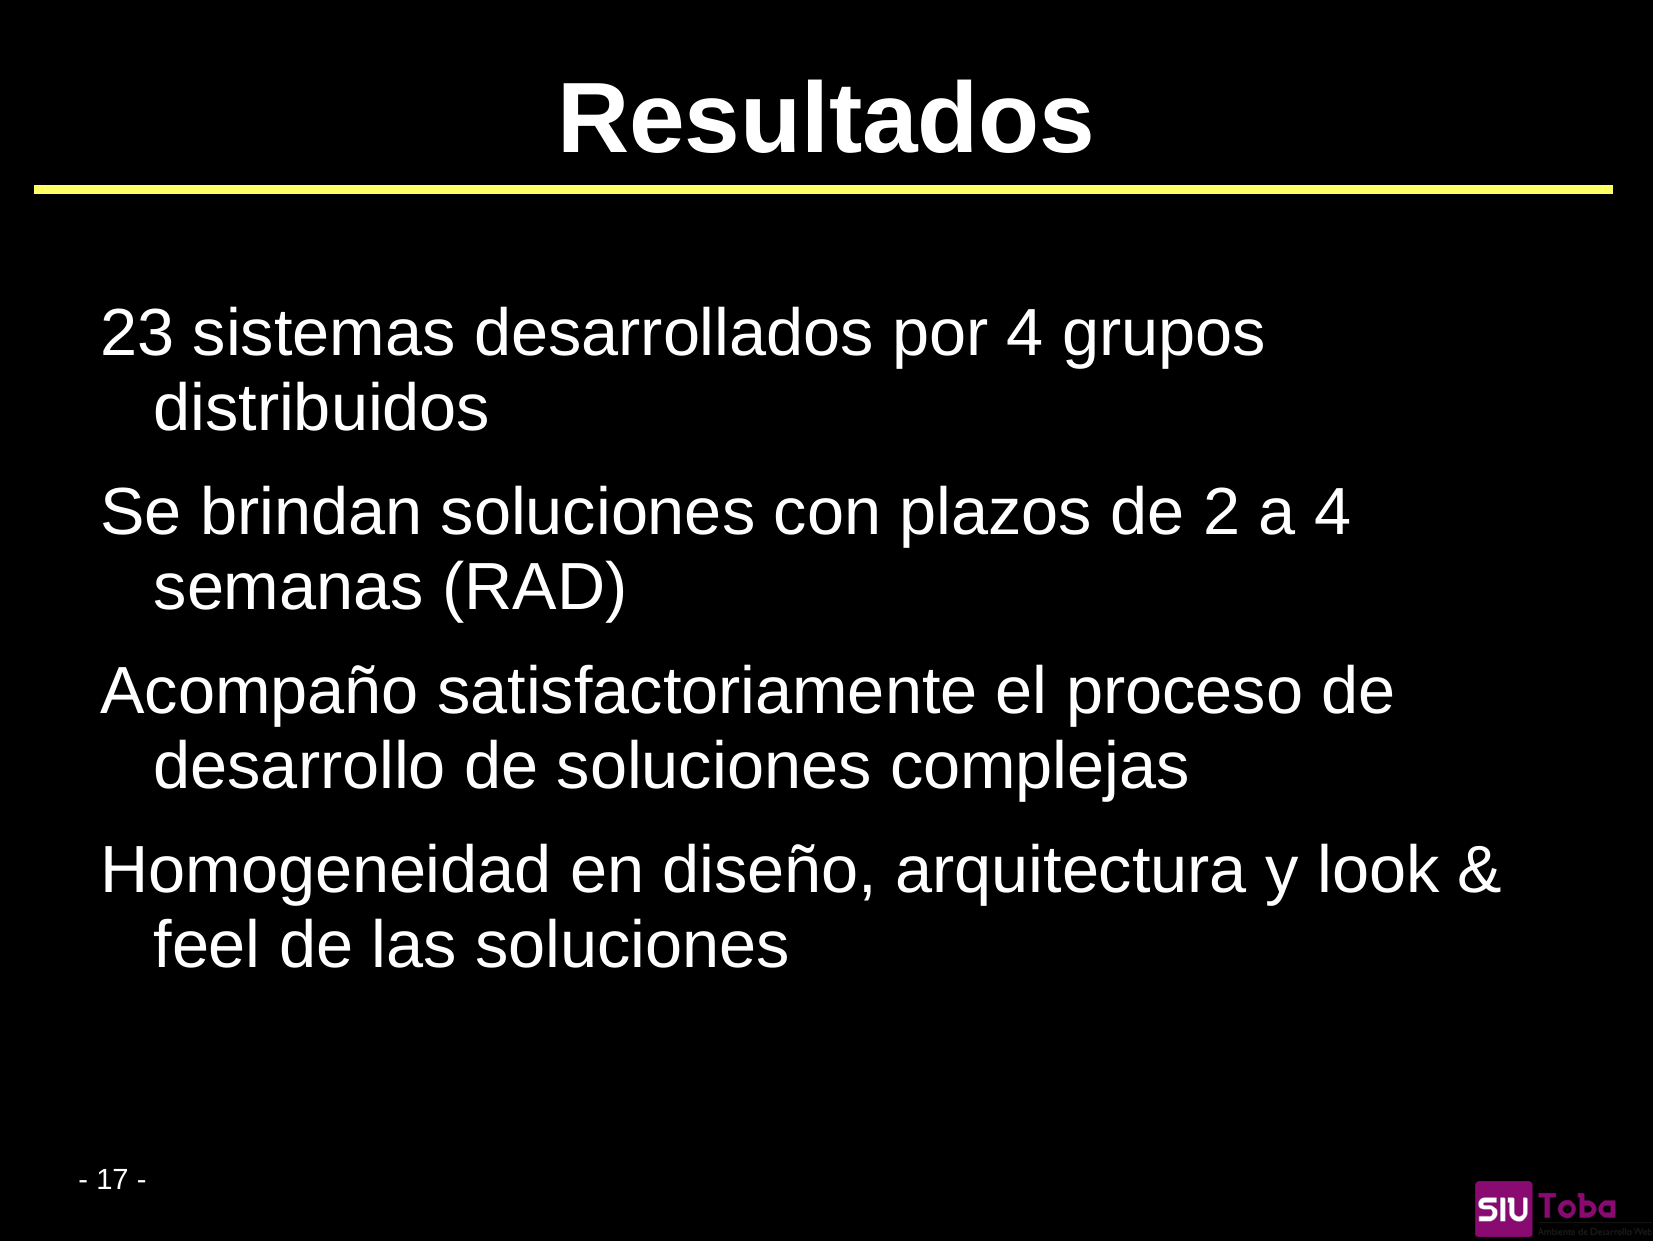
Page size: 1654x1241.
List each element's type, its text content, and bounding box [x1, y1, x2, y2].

list 23 sistemas desarrollados por 4 grupos distribuidos Se brindan soluciones con plazos de 2 a 4 semanas (RAD) Acompaño satisfactoriamente el proceso de desarrollo de soluciones complejas Homogeneidad en diseño, arquitectura y look & feel de las soluciones [82, 295, 1565, 1095]
picture [1475, 1181, 1652, 1237]
title Resultados [58, 47, 1594, 188]
